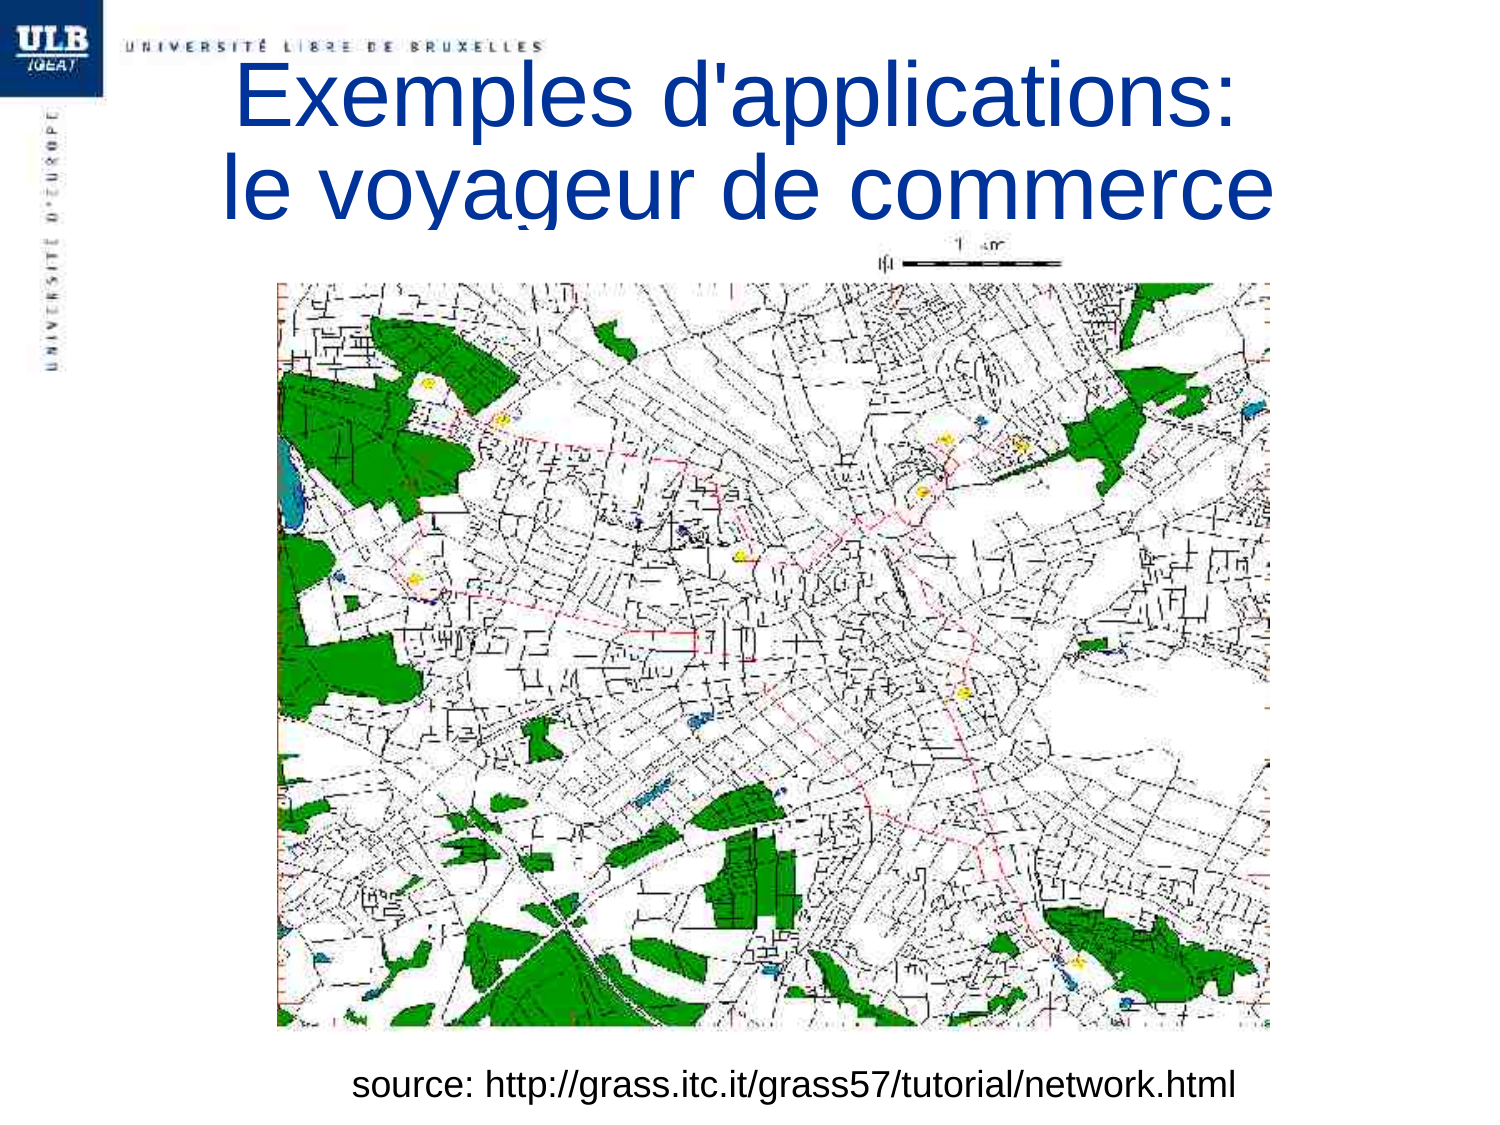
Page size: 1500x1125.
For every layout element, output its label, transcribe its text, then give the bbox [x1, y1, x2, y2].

text_box source: http://grass.itc.it/grass57/tutorial/network.html [337, 1057, 1252, 1113]
title Exemples d'applications: le voyageur de commerce [74, 28, 1425, 249]
picture [0, 0, 1500, 1125]
